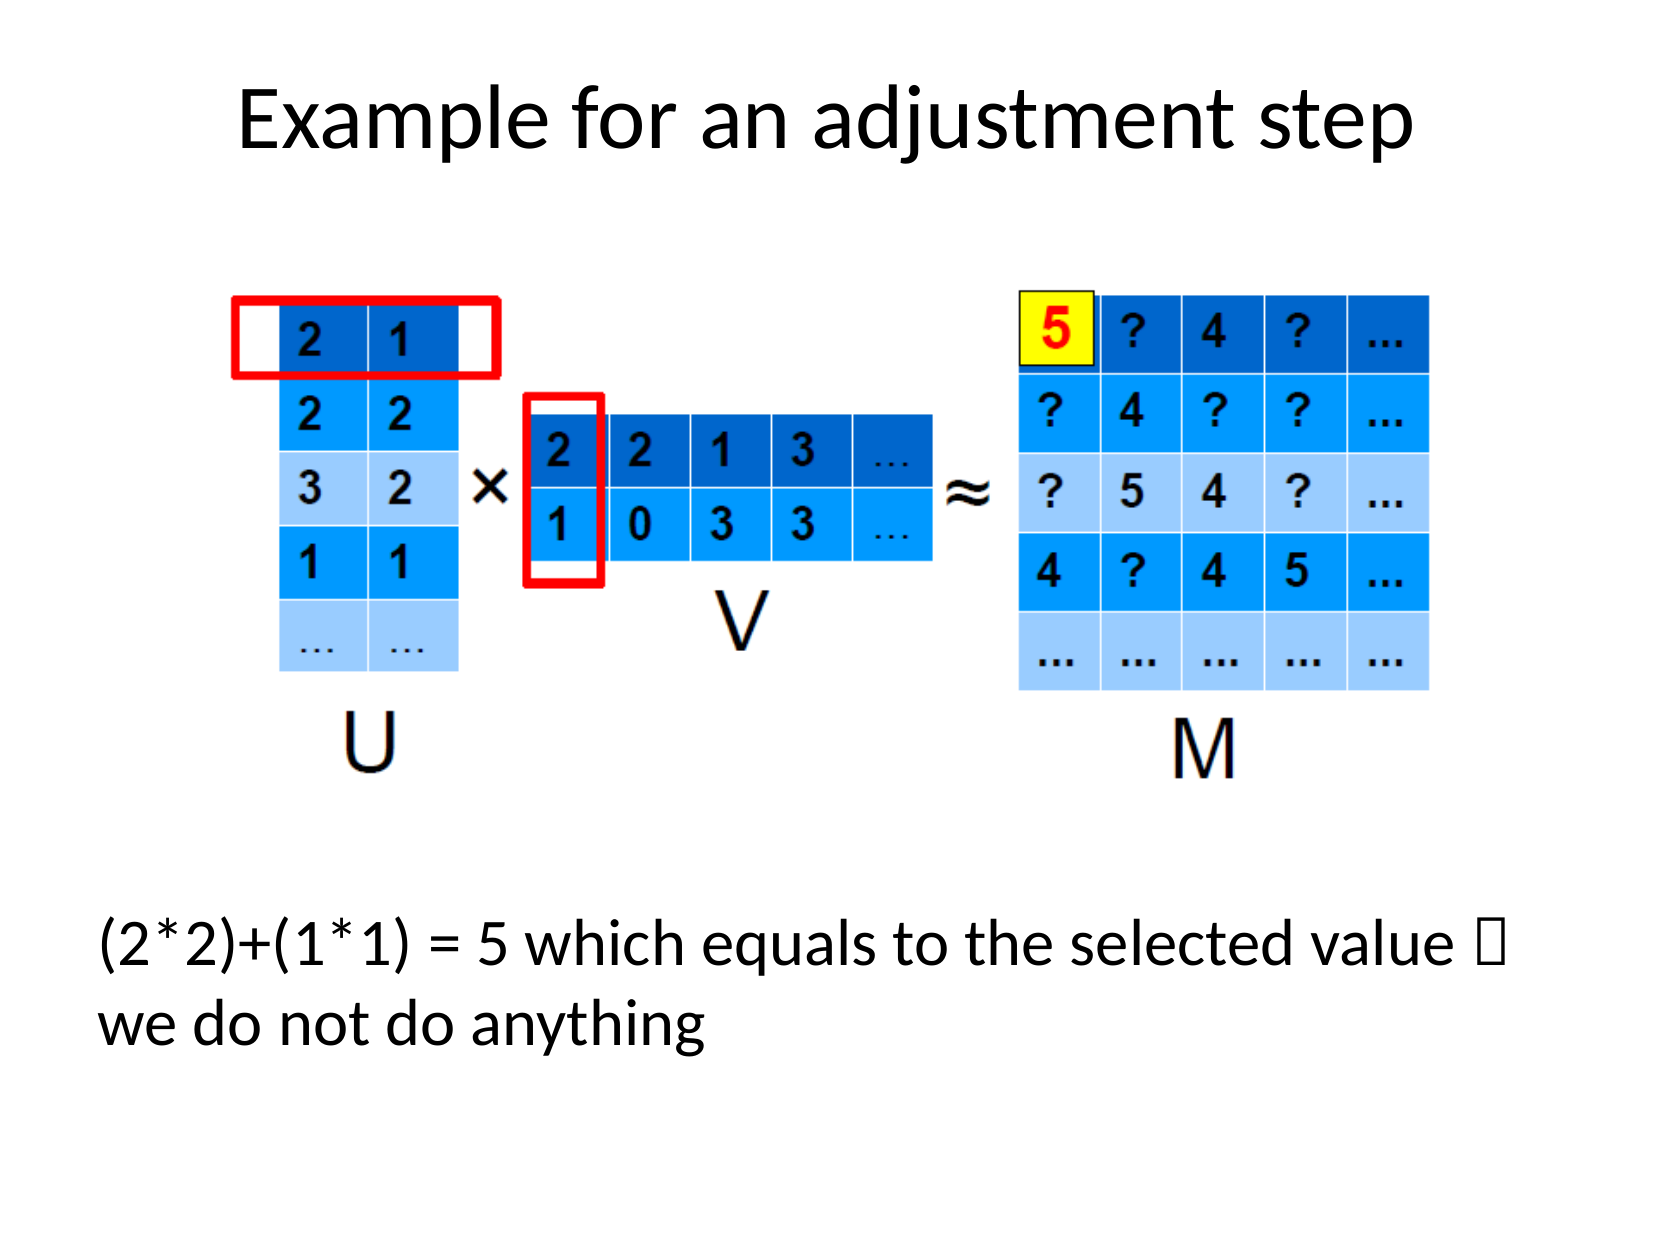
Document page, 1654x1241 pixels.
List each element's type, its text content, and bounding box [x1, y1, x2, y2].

picture [209, 282, 1445, 801]
title Example for an adjustment step [82, 49, 1571, 257]
list (2*2)+(1*1) = 5 which equals to the selected value  we do not do anything [82, 891, 1571, 1167]
